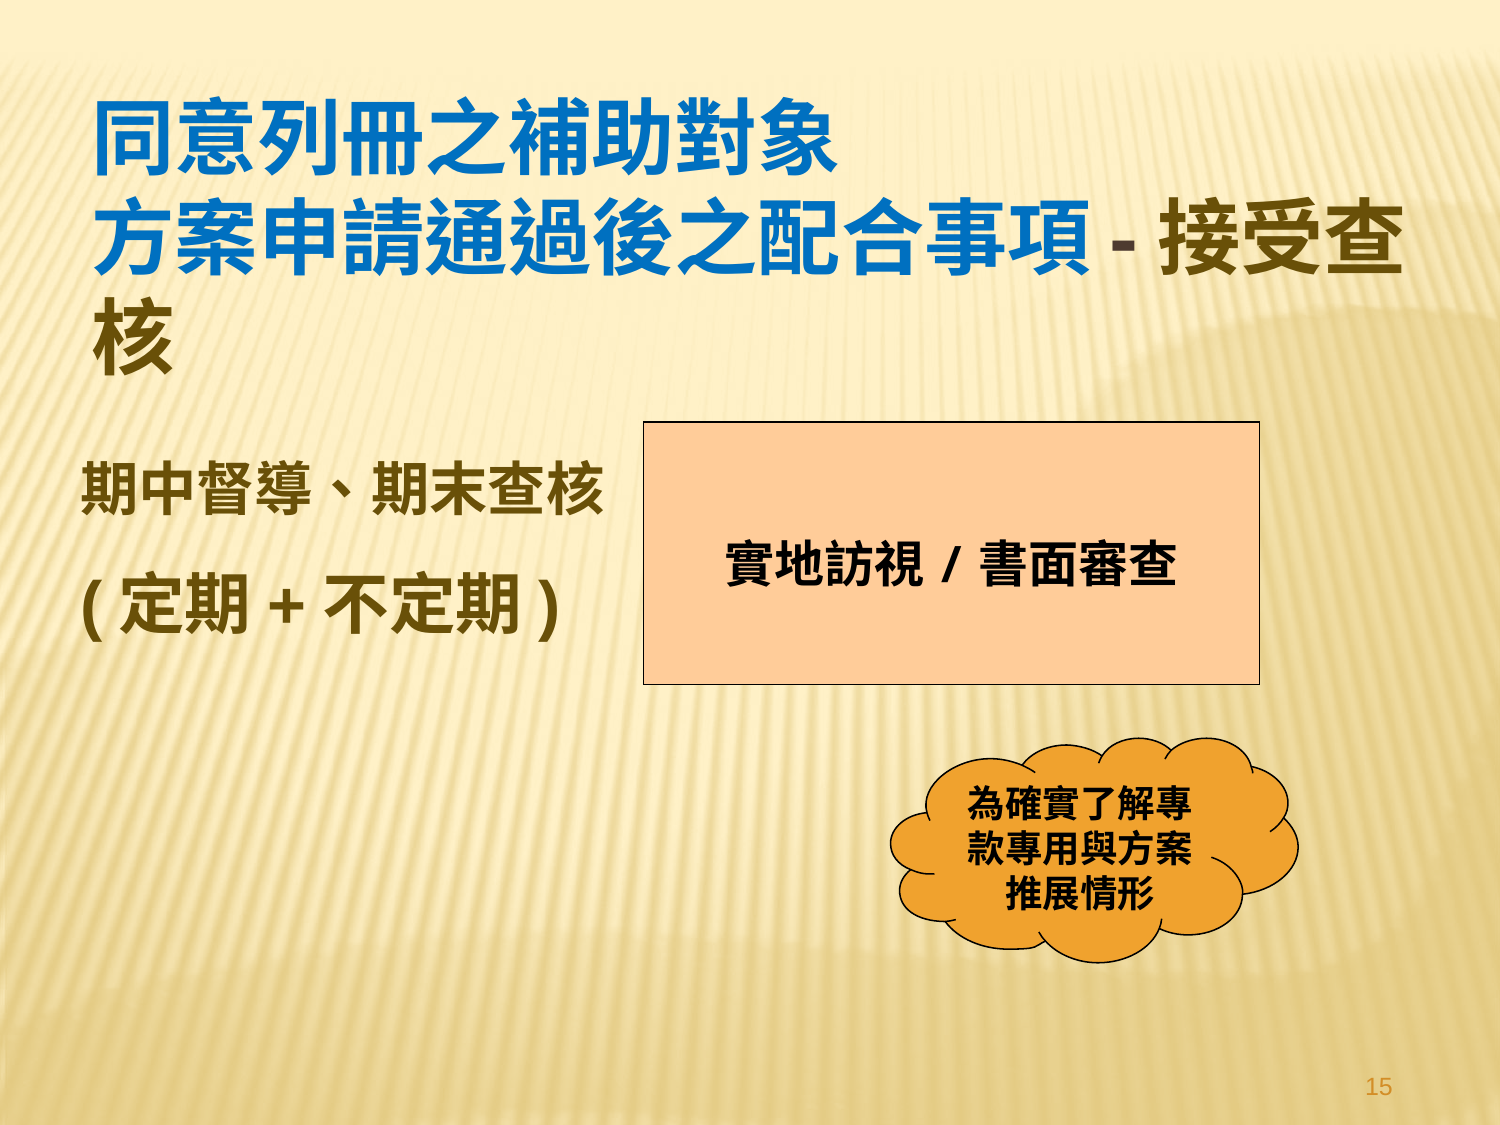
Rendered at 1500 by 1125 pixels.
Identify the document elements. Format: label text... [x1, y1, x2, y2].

title 同意列冊之補助對象 方案申請通過後之配合事項-接受查核 [76, 78, 1500, 304]
text_box 為確實了解專款專用與方案推展情形 [890, 738, 1299, 963]
text_box 實地訪視/書面審查 [644, 422, 1259, 684]
text_box 期中督導、期末查核 (定期+不定期) [64, 444, 621, 652]
text_box 15 [1350, 1062, 1476, 1103]
